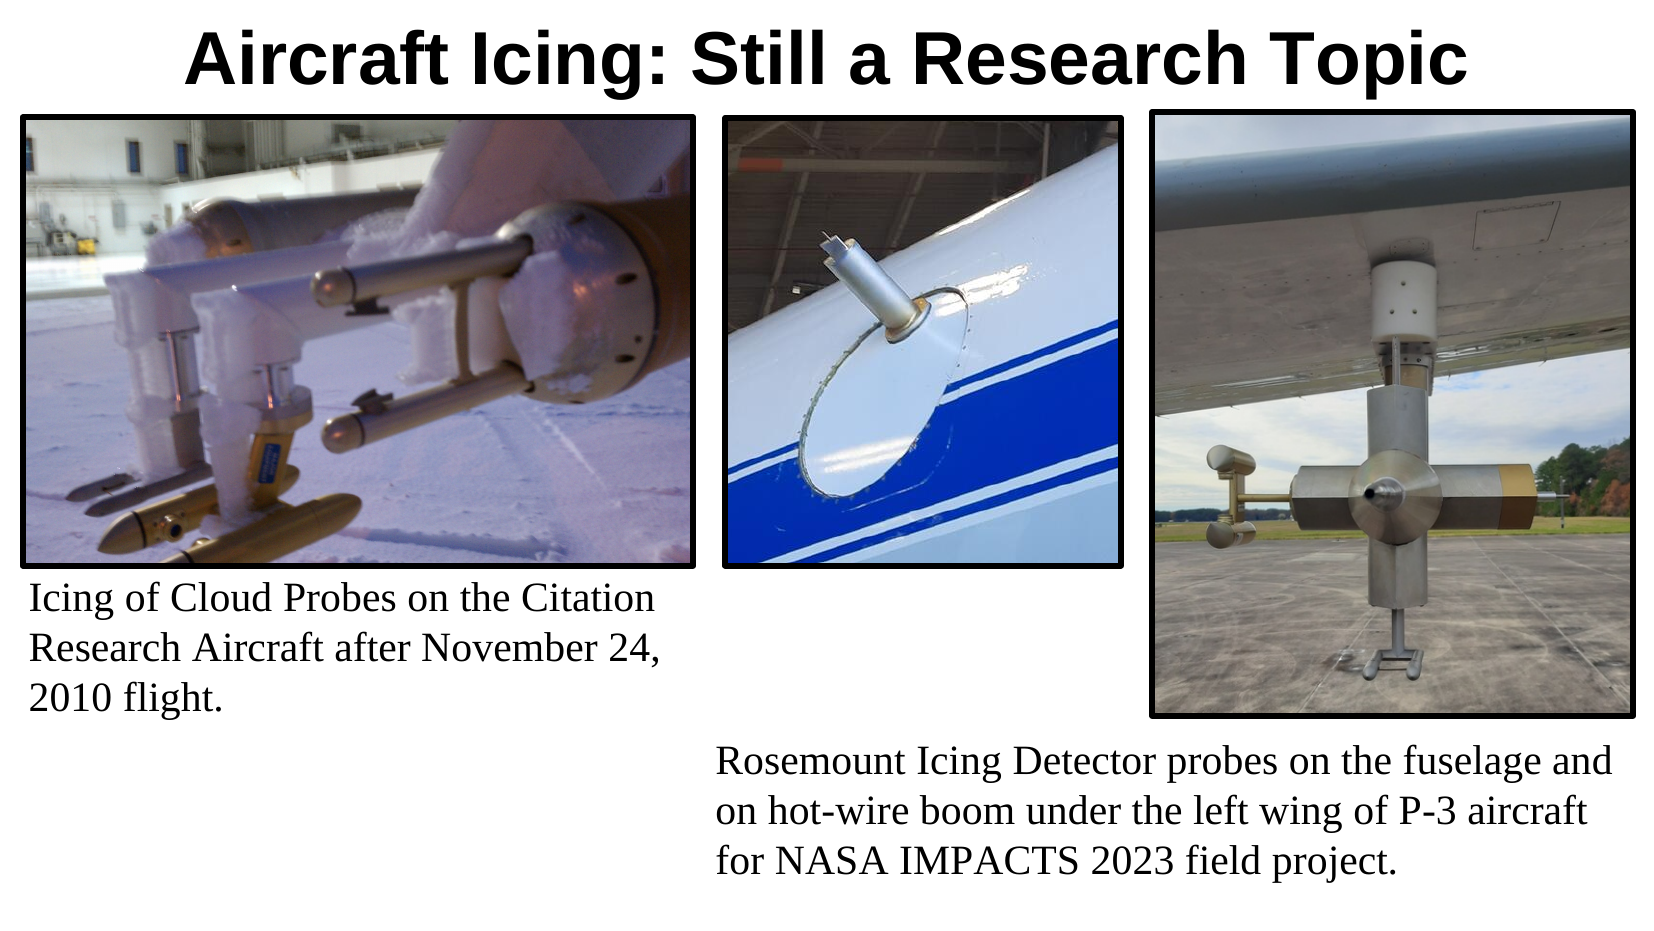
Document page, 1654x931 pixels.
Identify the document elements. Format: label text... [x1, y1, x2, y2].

text_box Rosemount Icing Detector probes on the fuselage and on hot-wire boom under the left wing of P-3 aircraft for NASA IMPACTS 2023 field project. [700, 725, 1639, 901]
title Aircraft Icing: Still a Research Topic [0, 1, 1654, 107]
text_box Icing of Cloud Probes on the Citation Research Aircraft after November 24, 2010 flight. [13, 562, 727, 728]
picture [1154, 115, 1631, 713]
picture [728, 120, 1118, 563]
picture [25, 120, 691, 562]
